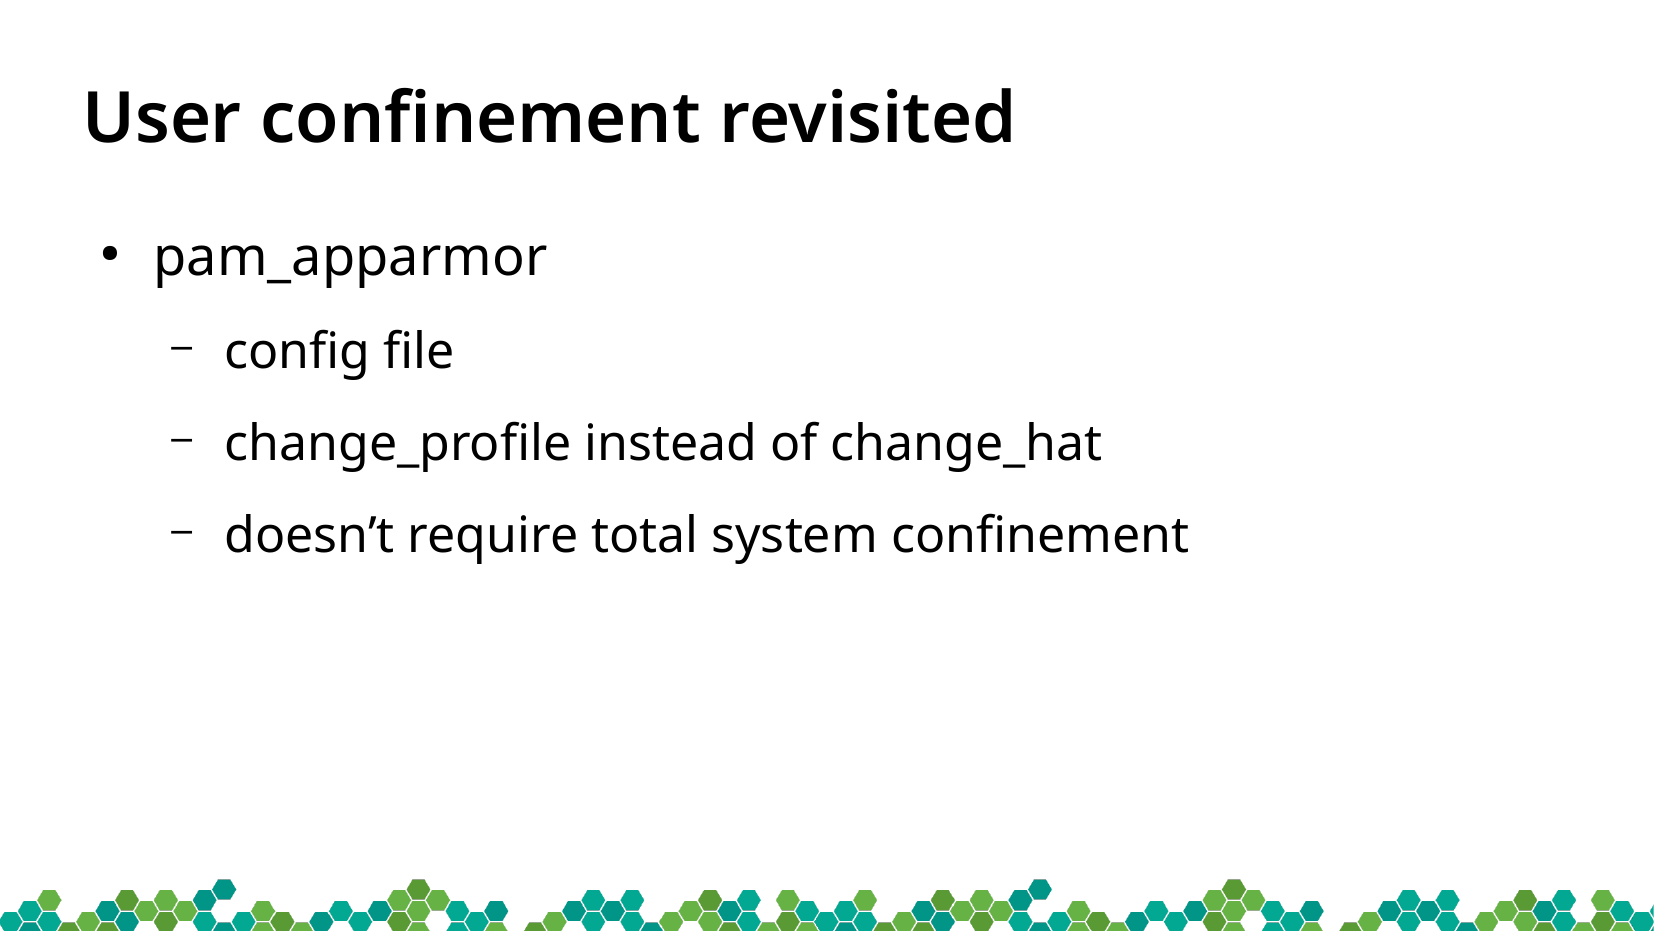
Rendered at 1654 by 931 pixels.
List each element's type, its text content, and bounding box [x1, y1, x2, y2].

picture [0, 871, 1654, 931]
list pam_apparmor config file change_profile instead of change_hat doesn’t require total system confinement [82, 217, 1571, 758]
title User confinement revisited [82, 37, 1571, 193]
